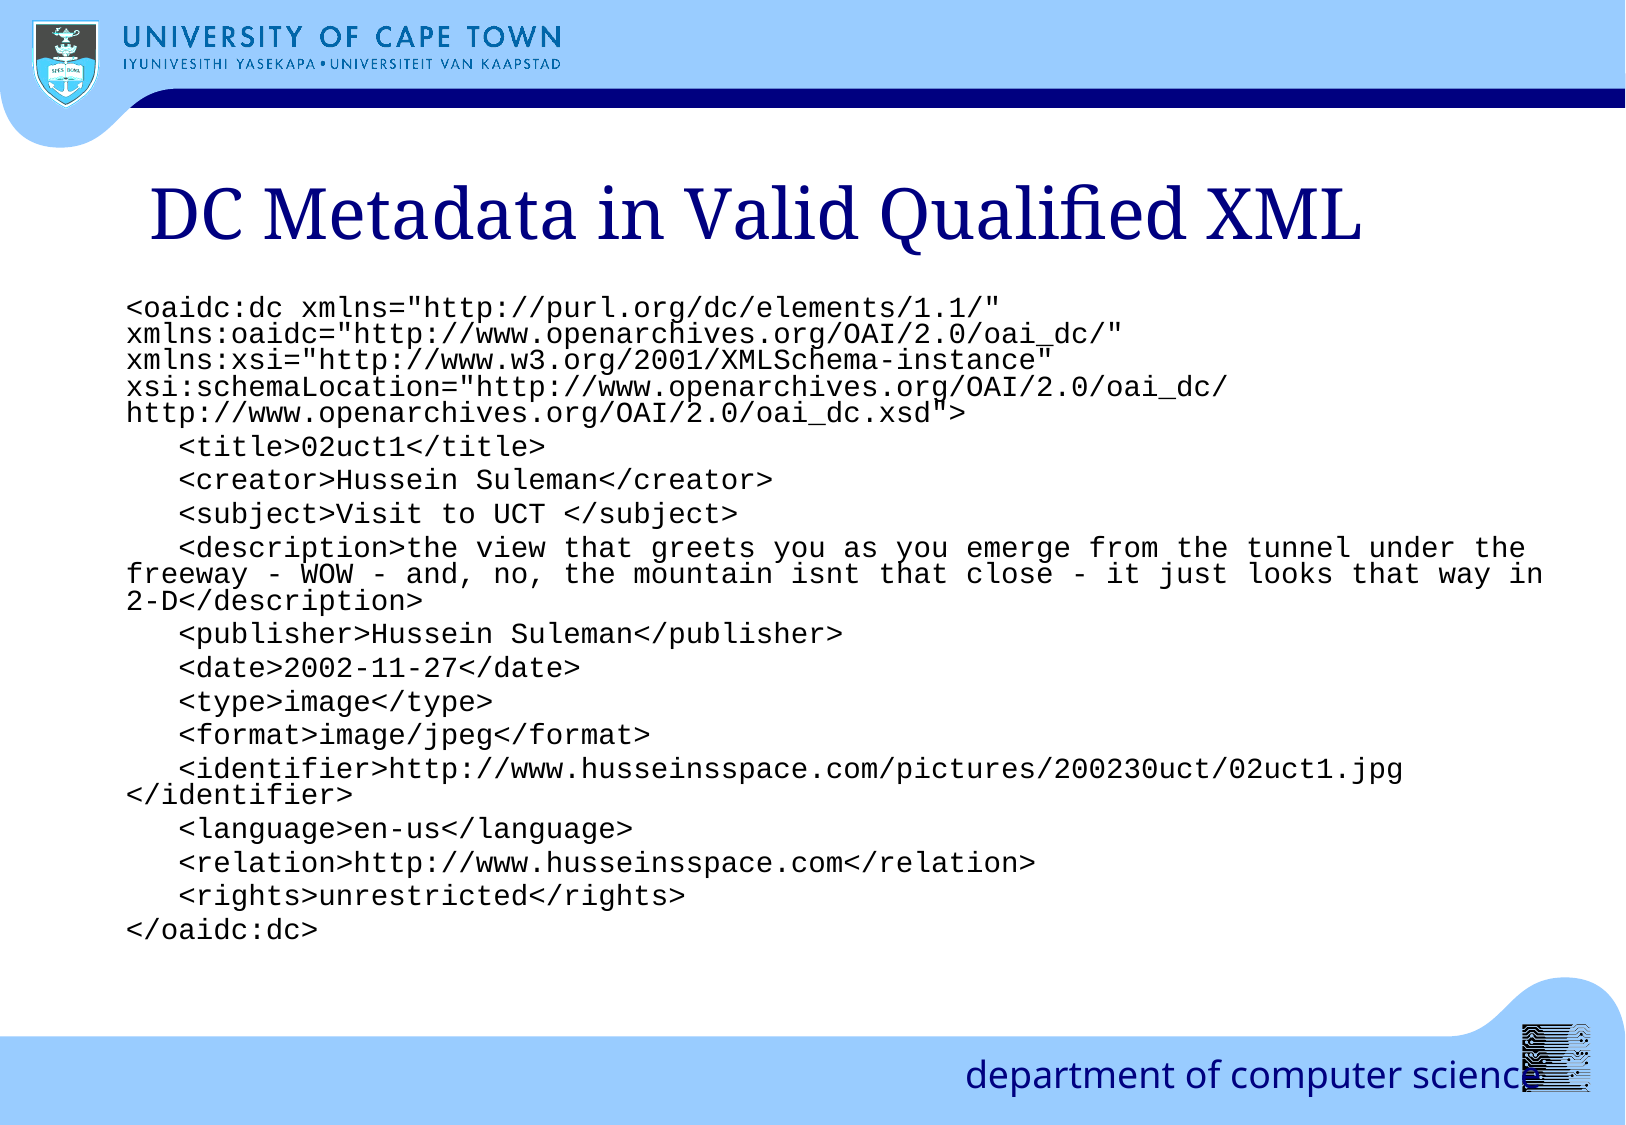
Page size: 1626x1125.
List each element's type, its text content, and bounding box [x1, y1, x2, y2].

list <oaidc:dc xmlns="http://purl.org/dc/elements/1.1/" xmlns:oaidc="http://www.openarchives.org/OAI/2.0/oai_dc/" xmlns:xsi="http://www.w3.org/2001/XMLSchema-instance" xsi:schemaLocation="http://www.openarchives.org/OAI/2.0/oai_dc/ http://www.openarchives.org/OAI/2.0/oai_dc.xsd"> <title>02uct1</title> <creator>Hussein Suleman</creator> <subject>Visit to UCT </subject> <description>the view that greets you as you emerge from the tunnel under the freeway - WOW - and, no, the mountain isnt that close - it just looks that way in 2-D</description> <publisher>Hussein Suleman</publisher> <date>2002-11-27</date> <type>image</type> <format>image/jpeg</format> <identifier>http://www.husseinsspace.com/pictures/200230uct/02uct1.jpg </identifier> <language>en-us</language> <relation>http://www.husseinsspace.com</relation> <rights>unrestricted</rights> </oaidc:dc> [125, 296, 1570, 949]
picture [1522, 1024, 1591, 1092]
picture [120, 23, 563, 71]
picture [1526, 1070, 1536, 1076]
title DC Metadata in Valid Qualified XML [134, 140, 1571, 268]
